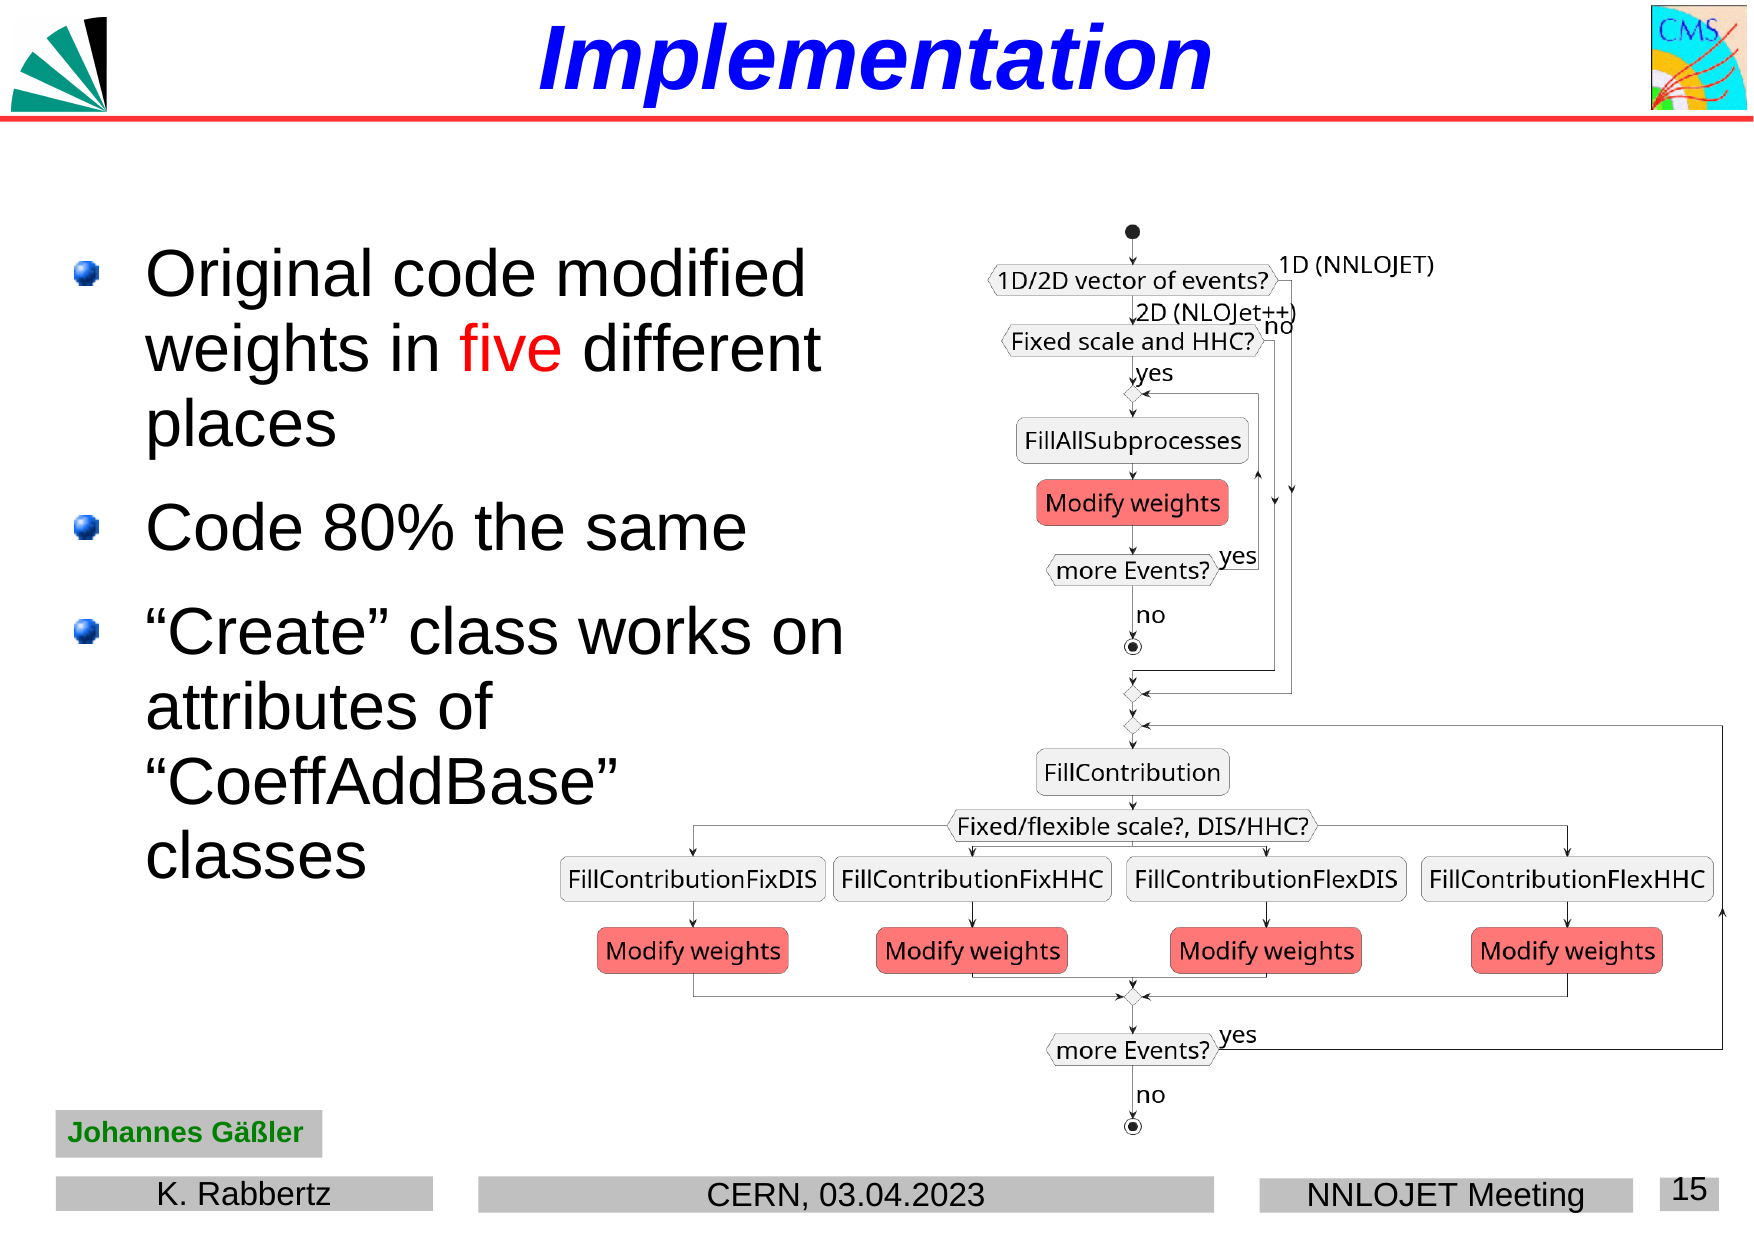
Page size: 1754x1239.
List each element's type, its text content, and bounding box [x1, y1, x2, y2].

text_box Johannes Gäßler [55, 1110, 323, 1158]
picture [11, 17, 107, 113]
list Original code modified weights in five different places Code 80% the same “Create” class works on attributes of “CoeffAddBase” classes [62, 235, 971, 1054]
picture [1651, 5, 1747, 110]
picture [551, 217, 1741, 1141]
title Implementation [124, 0, 1630, 116]
